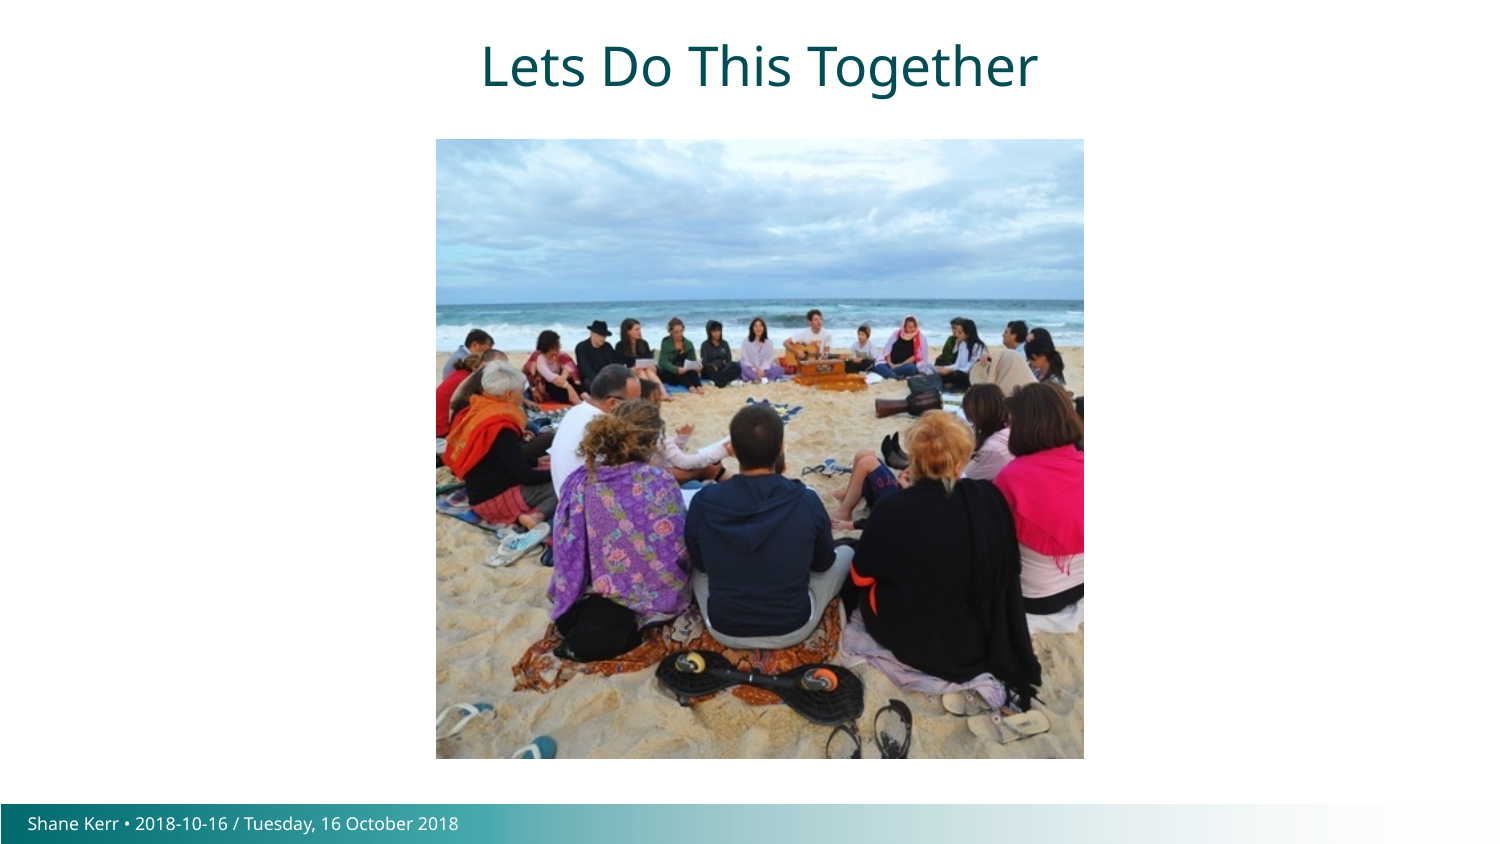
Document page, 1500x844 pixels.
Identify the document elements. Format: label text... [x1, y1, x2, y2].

picture [1, 804, 1500, 844]
picture [436, 139, 1084, 760]
title Lets Do This Together [82, 21, 1439, 109]
